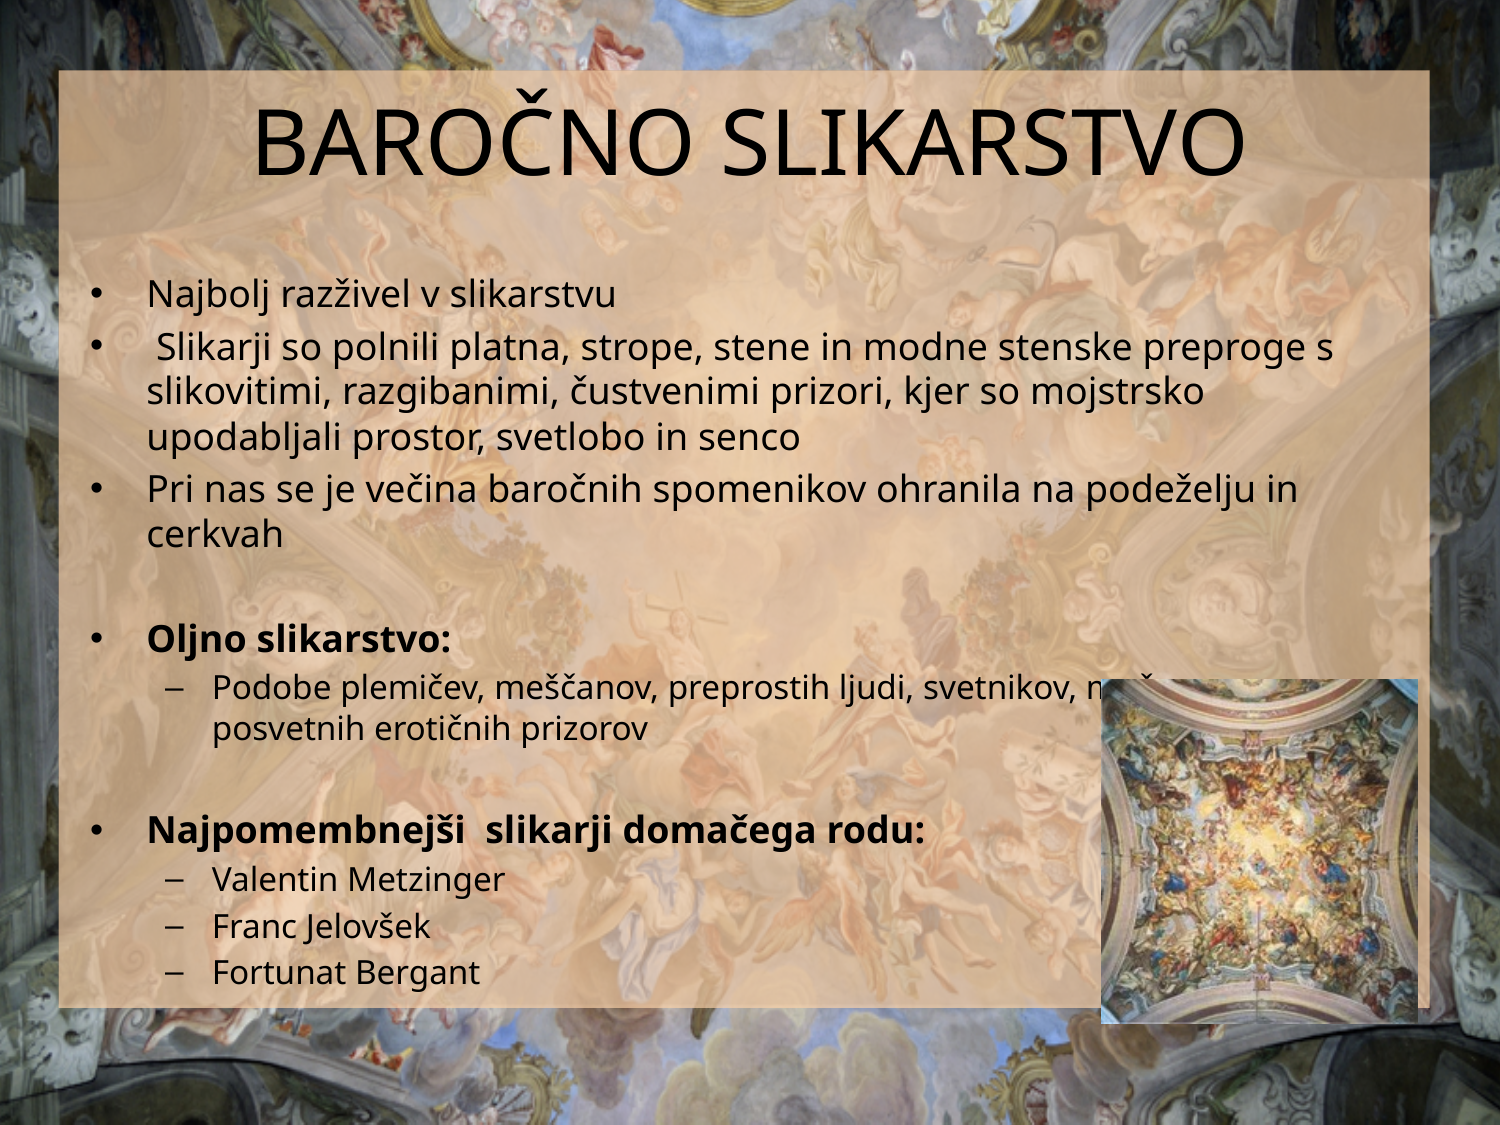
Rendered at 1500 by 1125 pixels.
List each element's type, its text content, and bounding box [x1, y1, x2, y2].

title BAROČNO SLIKARSTVO [75, 45, 1425, 233]
text_box [58, 70, 1430, 1008]
picture [0, 0, 1500, 1125]
list Najbolj razživel v slikarstvu Slikarji so polnili platna, strope, stene in modne stenske preproge s slikovitimi, razgibanimi, čustvenimi prizori, kjer so mojstrsko upodabljali prostor, svetlobo in senco Pri nas se je večina baročnih spomenikov ohranila na podeželju in cerkvah Oljno slikarstvo: Podobe plemičev, meščanov, preprostih ljudi, svetnikov, mučencev, posvetnih erotičnih prizorov Najpomembnejši slikarji domačega rodu: Valentin Metzinger Franc Jelovšek Fortunat Bergant [75, 262, 1425, 1005]
